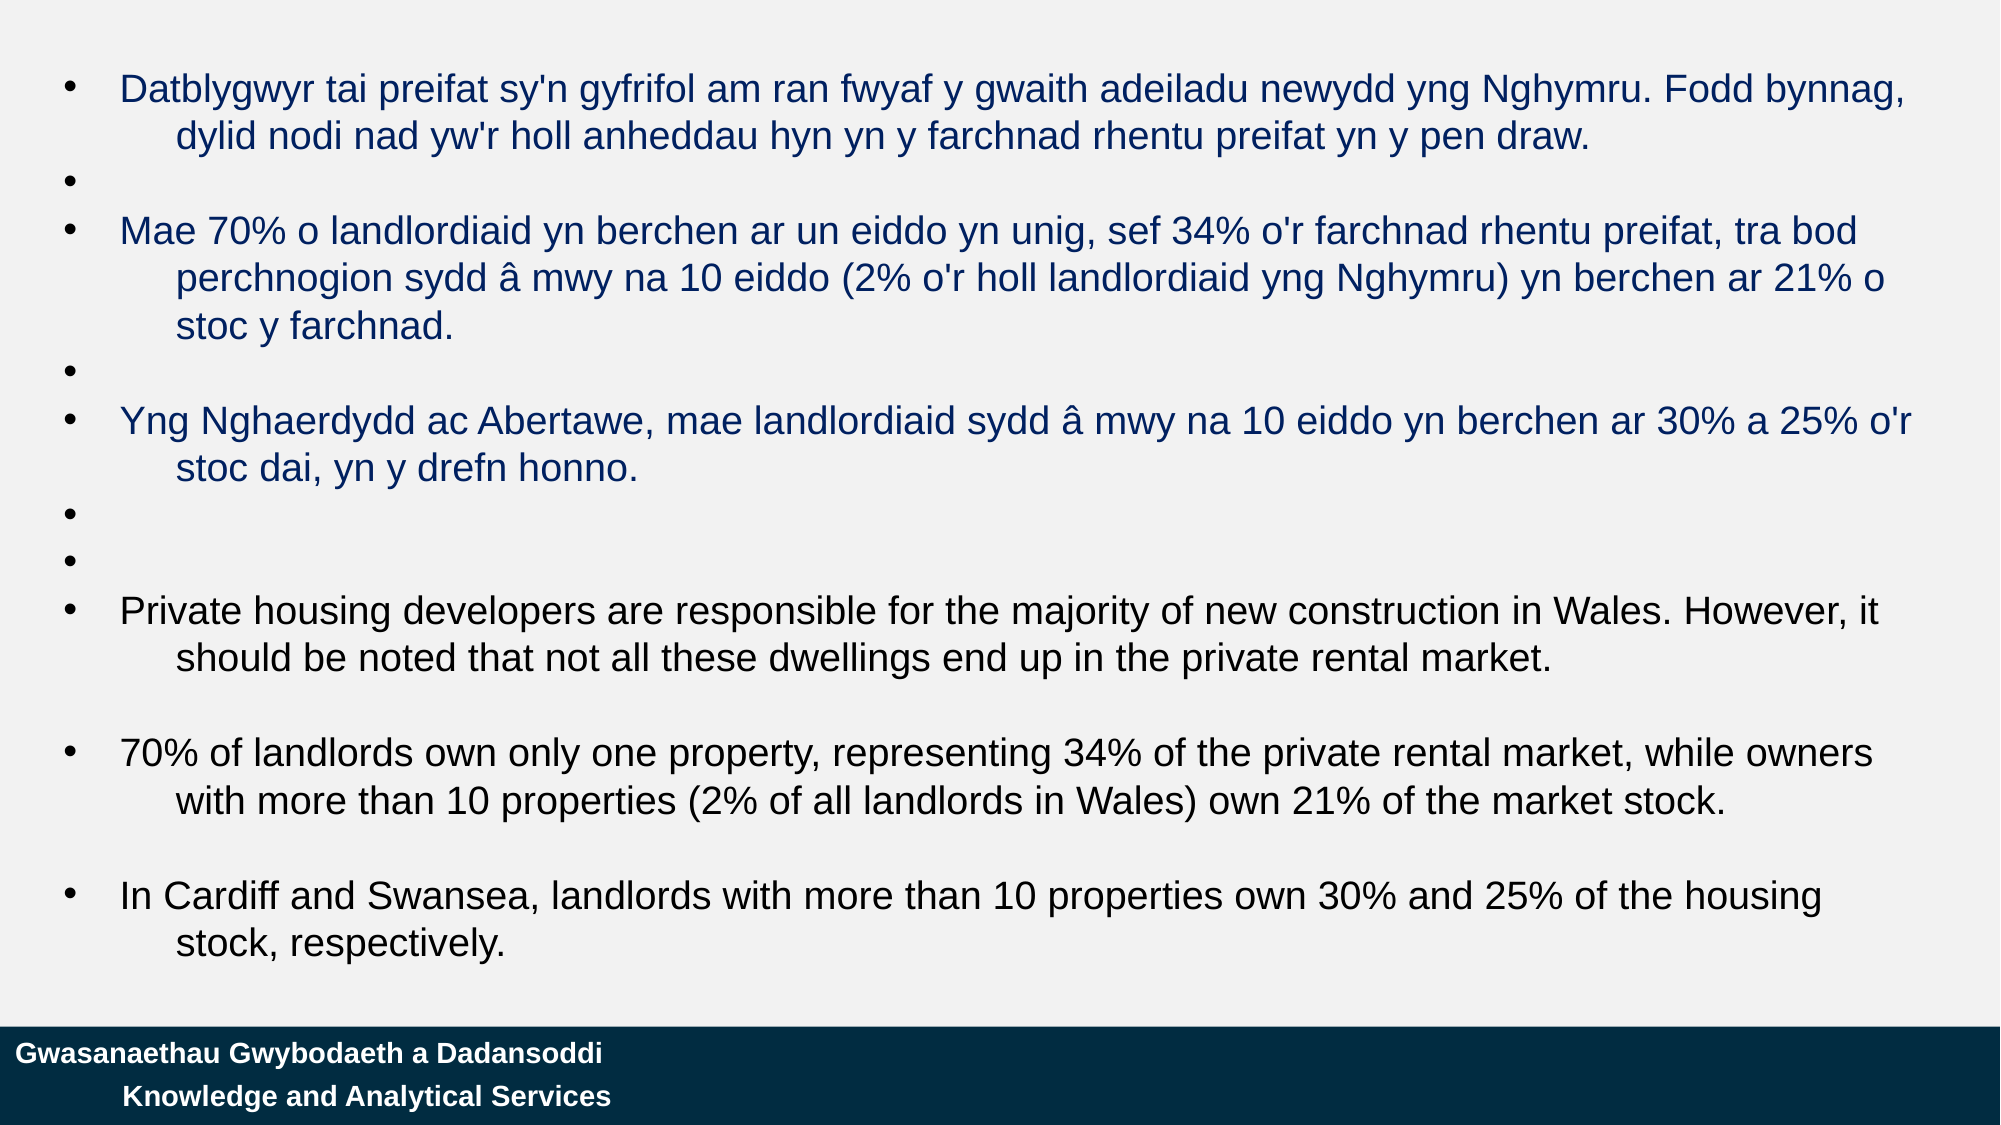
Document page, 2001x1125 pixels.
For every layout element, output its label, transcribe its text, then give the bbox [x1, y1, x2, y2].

text_box Gwasanaethau Gwybodaeth a Dadansoddi Knowledge and Analytical Services [0, 1026, 2000, 1125]
text_box Datblygwyr tai preifat sy'n gyfrifol am ran fwyaf y gwaith adeiladu newydd yng Nghymru. Fodd bynnag, dylid nodi nad yw'r holl anheddau hyn yn y farchnad rhentu preifat yn y pen draw. Mae 70% o landlordiaid yn berchen ar un eiddo yn unig, sef 34% o'r farchnad rhentu preifat, tra bod perchnogion sydd â mwy na 10 eiddo (2% o'r holl landlordiaid yng Nghymru) yn berchen ar 21% o stoc y farchnad. Yng Nghaerdydd ac Abertawe, mae landlordiaid sydd â mwy na 10 eiddo yn berchen ar 30% a 25% o'r stoc dai, yn y drefn honno. Private housing developers are responsible for the majority of new construction in Wales. However, it should be noted that not all these dwellings end up in the private rental market. 70% of landlords own only one property, representing 34% of the private rental market, while owners with more than 10 properties (2% of all landlords in Wales) own 21% of the market stock. In Cardiff and Swansea, landlords with more than 10 properties own 30% and 25% of the housing stock, respectively. [48, 54, 1939, 1027]
